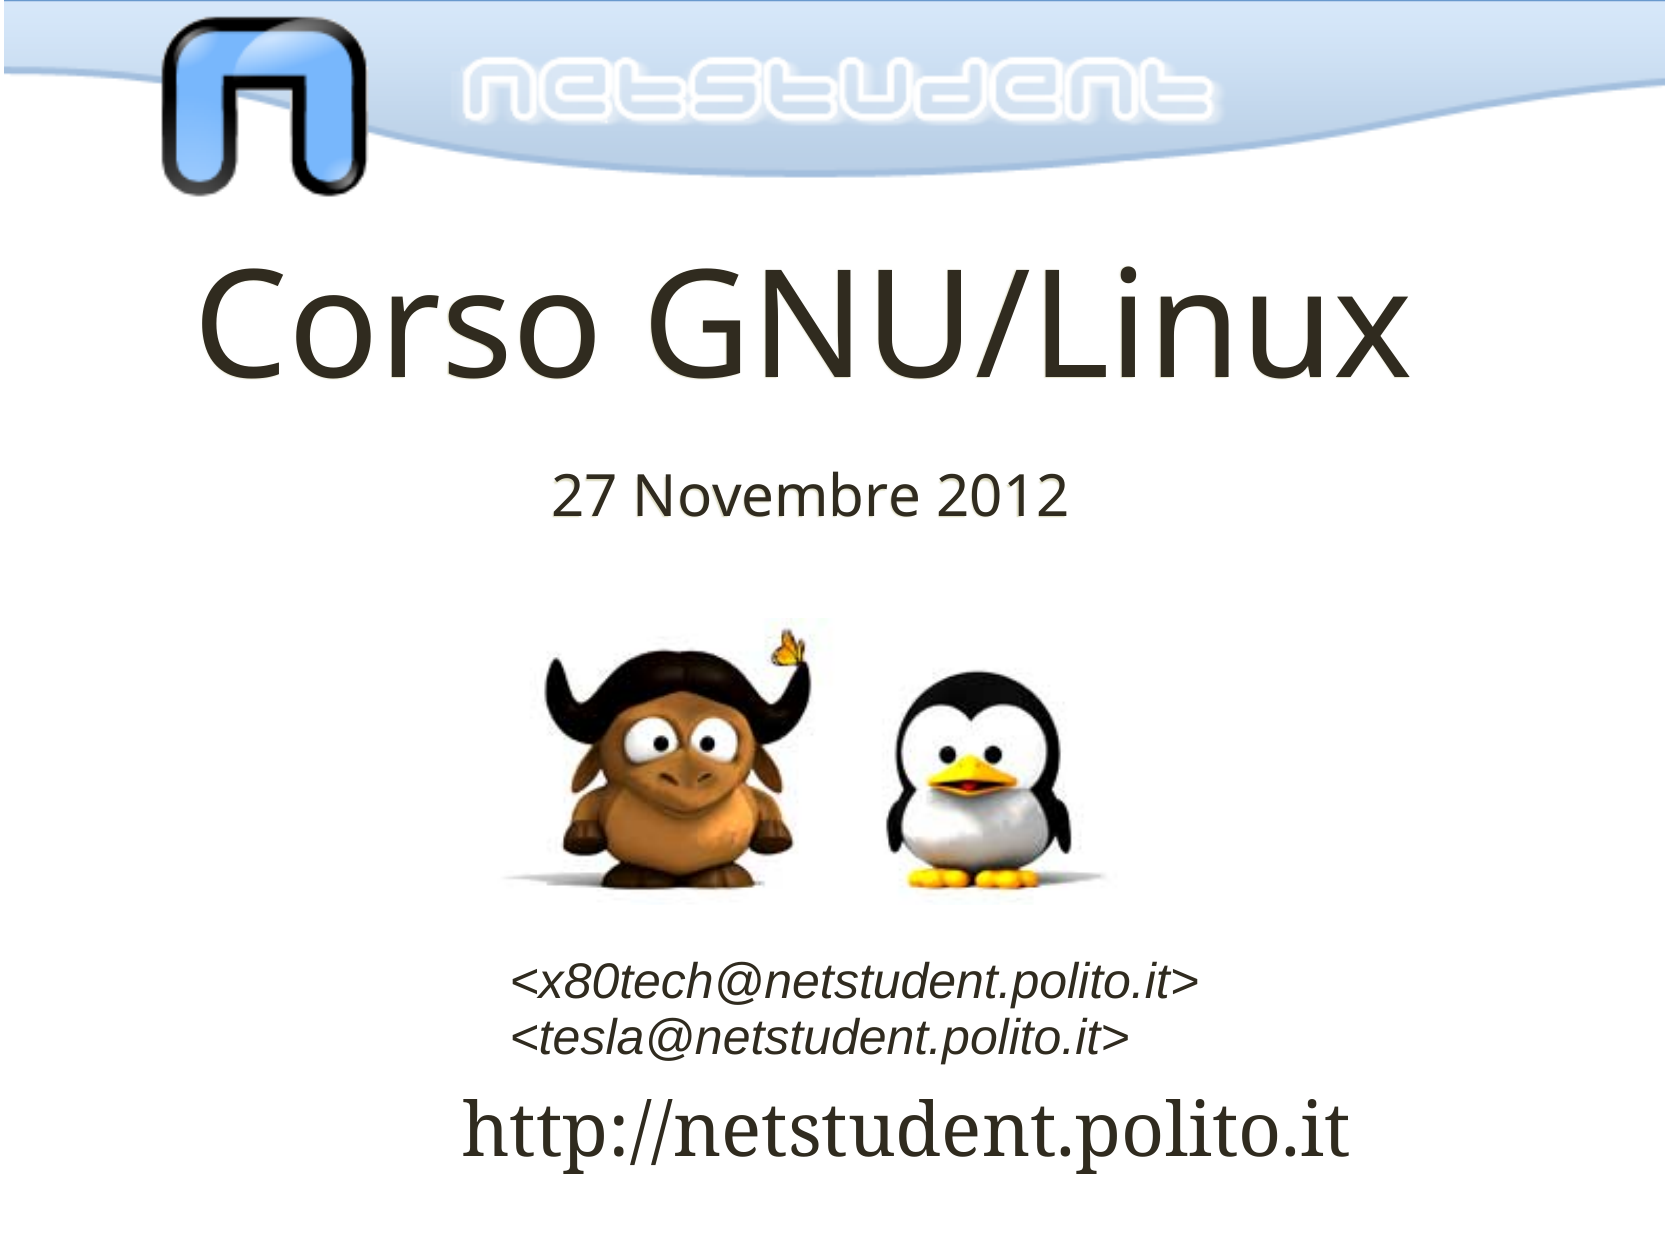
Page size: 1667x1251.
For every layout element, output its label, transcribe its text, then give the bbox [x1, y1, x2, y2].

list 27 Novembre 2012 [139, 447, 1482, 597]
title Corso GNU/Linux [132, 97, 1475, 416]
text_box <x80tech@netstudent.polito.it> <tesla@netstudent.polito.it> [494, 946, 1215, 1073]
text_box http://netstudent.polito.it [447, 1068, 1218, 1167]
picture [0, 0, 1667, 1251]
